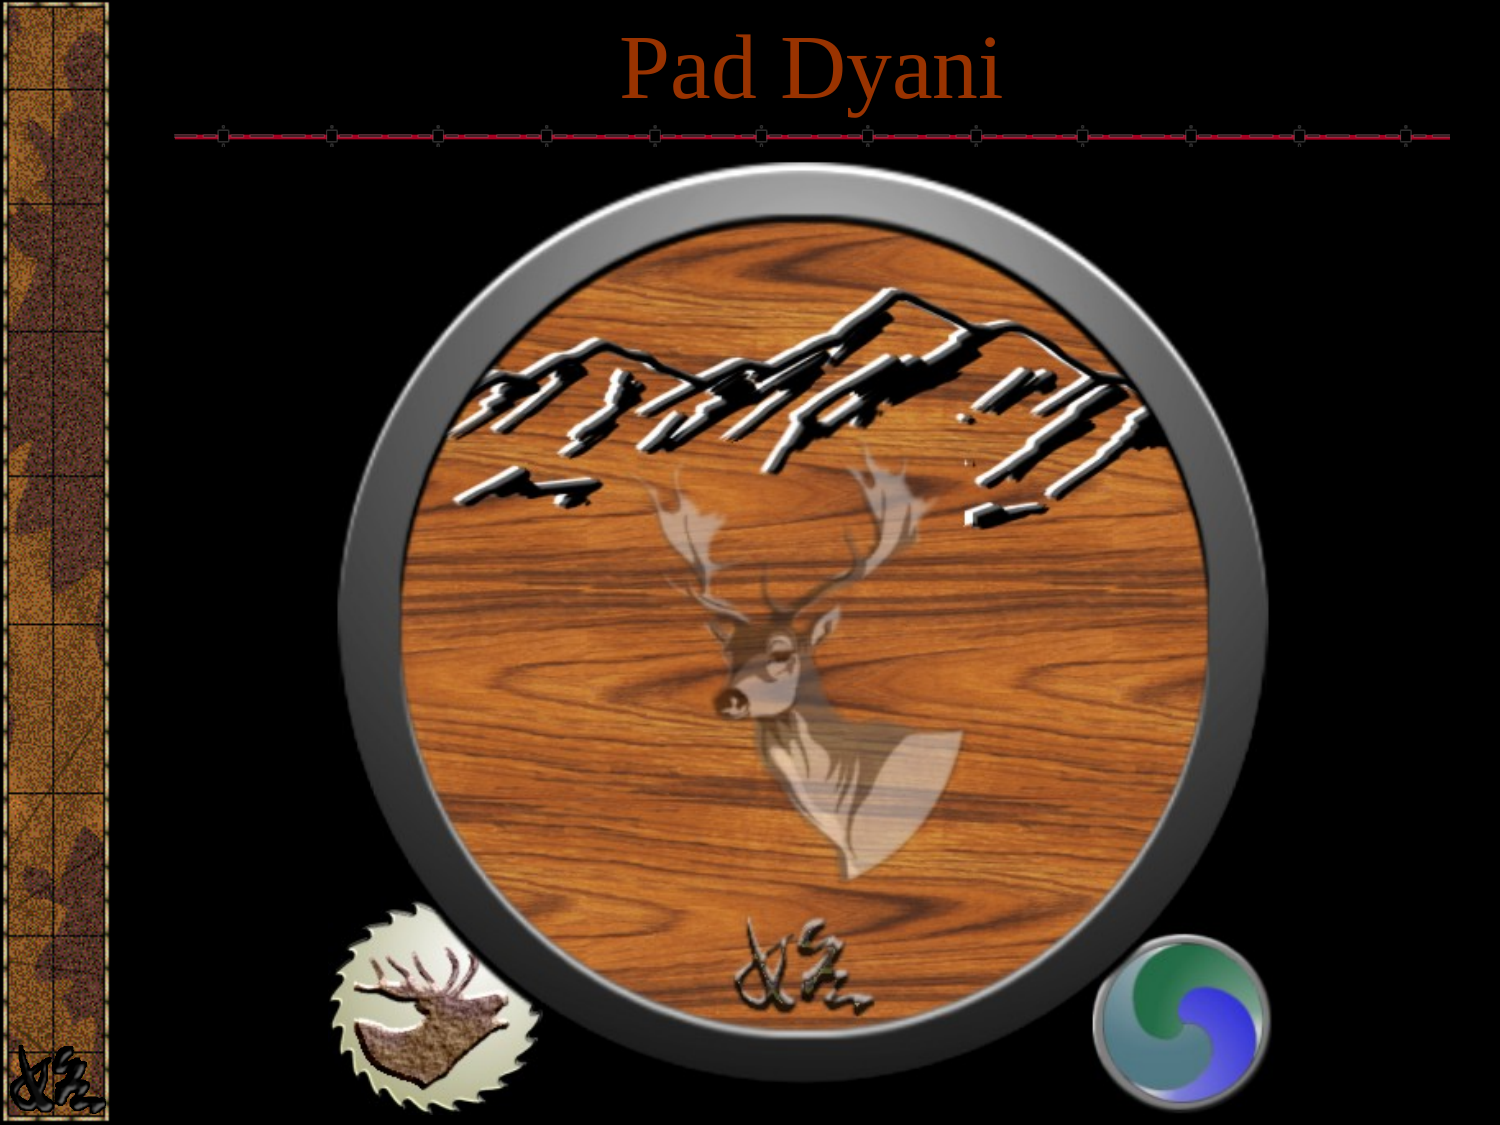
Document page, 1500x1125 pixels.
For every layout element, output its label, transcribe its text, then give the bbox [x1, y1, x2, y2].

title Pad Dyani [174, 12, 1450, 125]
picture [0, 0, 113, 1125]
picture [328, 161, 1277, 1115]
picture [174, 125, 1450, 147]
